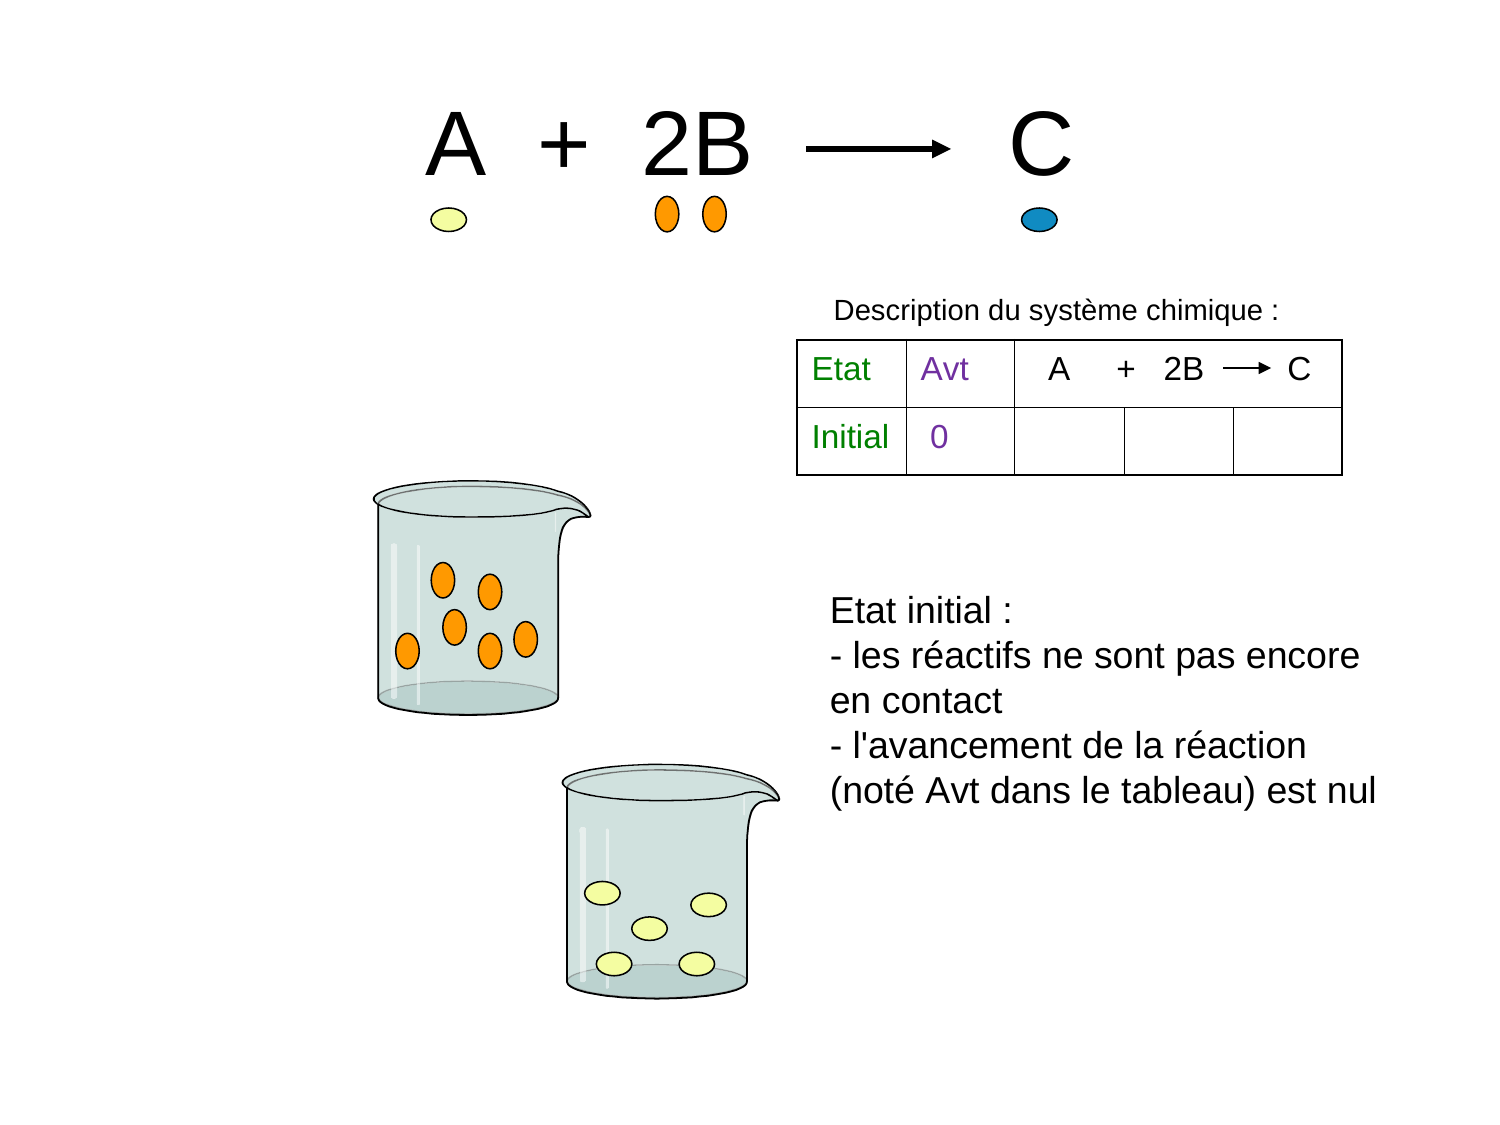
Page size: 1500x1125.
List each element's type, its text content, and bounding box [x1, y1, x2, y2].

text_box [395, 633, 420, 669]
text_box [596, 952, 632, 976]
text_box [430, 207, 467, 232]
text_box Etat initial : - les réactifs ne sont pas encore en contact - l'avancement de la réaction (noté Avt dans le tableau) est nul [814, 578, 1394, 864]
text_box [442, 609, 467, 646]
text_box [702, 196, 727, 232]
text_box [584, 881, 621, 905]
text_box [478, 633, 502, 669]
table_header Avt [907, 341, 1014, 407]
text_box [513, 621, 538, 658]
picture [560, 763, 781, 1000]
table_cell [1125, 408, 1233, 474]
text_box Description du système chimique : [818, 283, 1335, 334]
table_cell Initial [798, 408, 906, 474]
table_cell [1015, 408, 1124, 474]
title A + 2B C [75, 45, 1426, 233]
text_box [431, 562, 455, 598]
table_header A + 2B C [1015, 341, 1341, 407]
text_box [679, 952, 715, 976]
text_box [690, 893, 727, 917]
table_cell [1234, 408, 1341, 474]
text_box [631, 916, 668, 941]
table_cell 0 [907, 408, 1014, 474]
text_box [655, 196, 679, 232]
table_header Etat [798, 341, 906, 407]
text_box [478, 574, 502, 610]
text_box [1021, 207, 1058, 232]
picture [372, 479, 592, 717]
